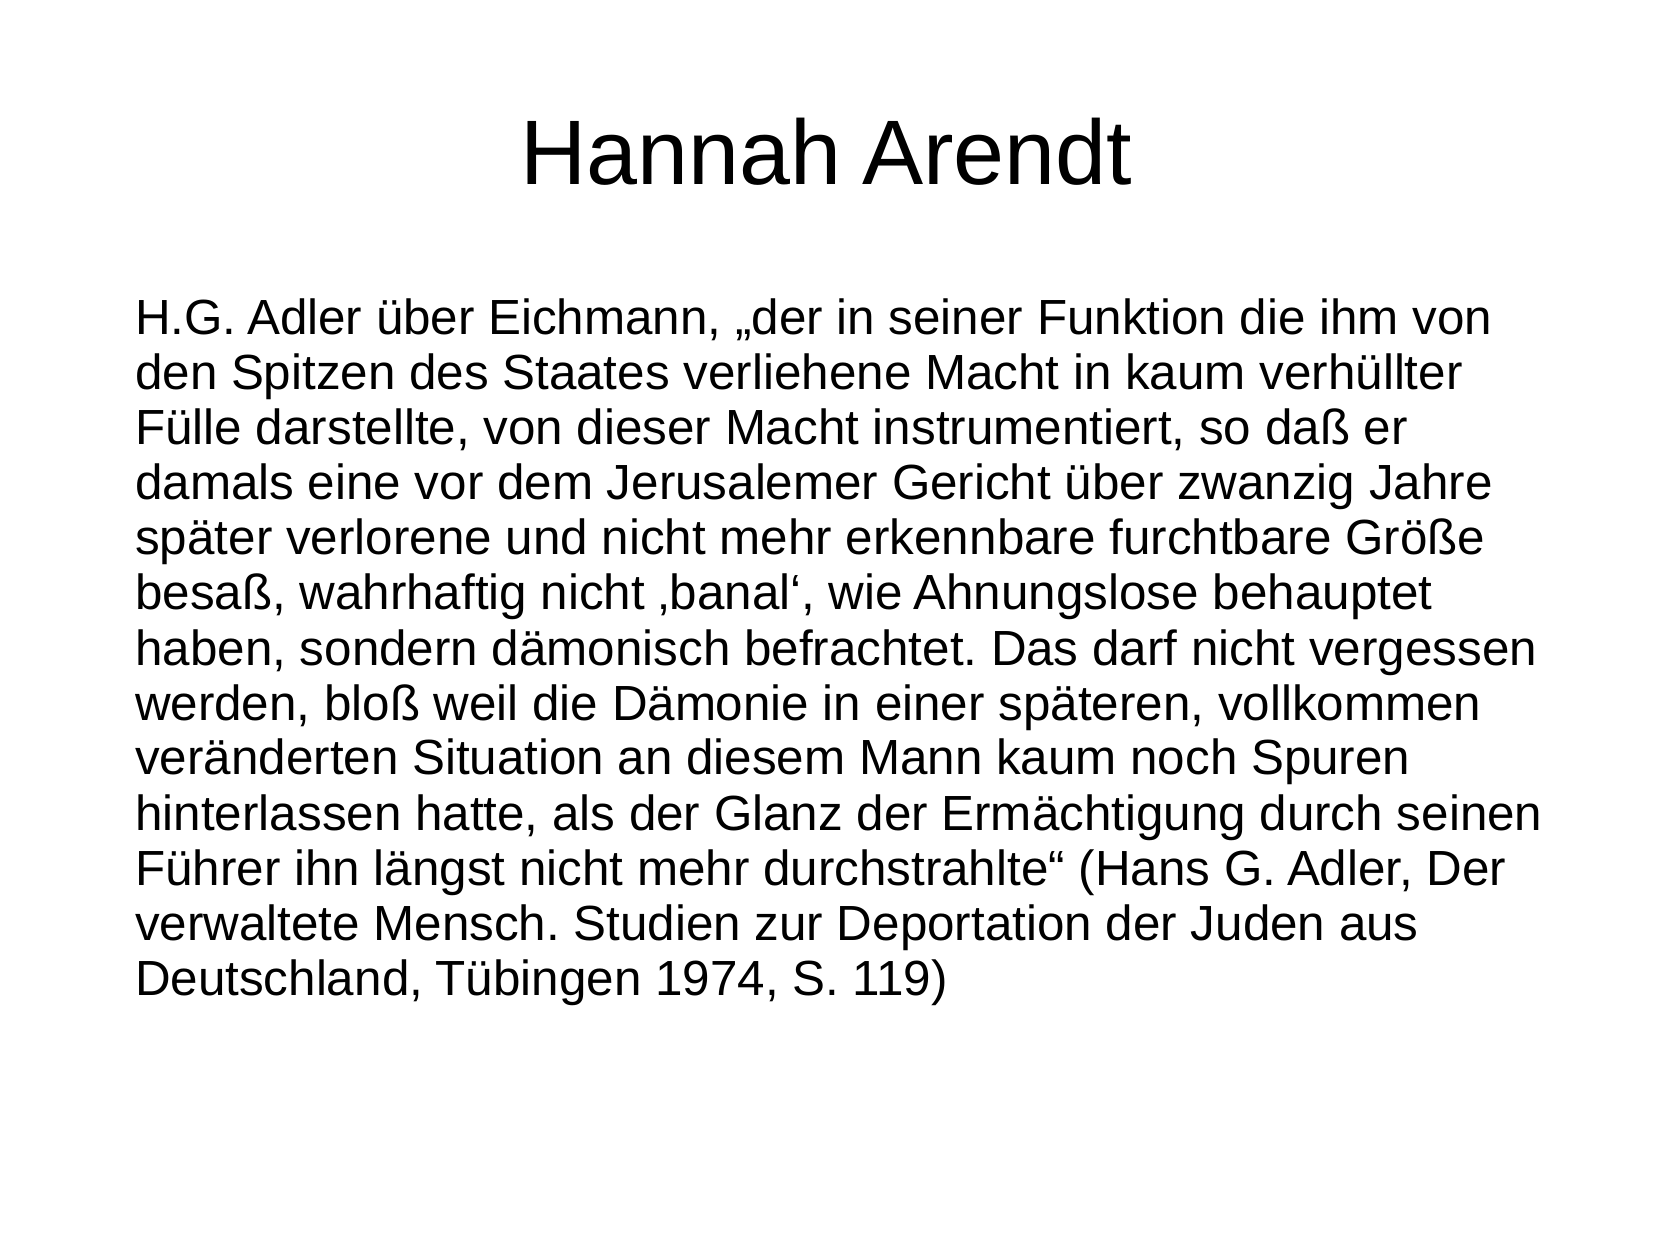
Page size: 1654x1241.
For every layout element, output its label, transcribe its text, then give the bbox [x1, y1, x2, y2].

list H.G. Adler über Eichmann, „der in seiner Funktion die ihm von den Spitzen des Staates verliehene Macht in kaum verhüllter Fülle darstellte, von dieser Macht instrumentiert, so daß er damals eine vor dem Jerusalemer Gericht über zwanzig Jahre später verlorene und nicht mehr erkennbare furchtbare Größe besaß, wahrhaftig nicht ‚banal‘, wie Ahnungslose behauptet haben, sondern dämonisch befrachtet. Das darf nicht vergessen werden, bloß weil die Dämonie in einer späteren, vollkommen veränderten Situation an diesem Mann kaum noch Spuren hinterlassen hatte, als der Glanz der Ermächtigung durch seinen Führer ihn längst nicht mehr durchstrahlte“ (Hans G. Adler, Der verwaltete Mensch. Studien zur Deportation der Juden aus Deutschland, Tübingen 1974, S. 119) [82, 290, 1571, 1010]
title Hannah Arendt [82, 49, 1571, 257]
